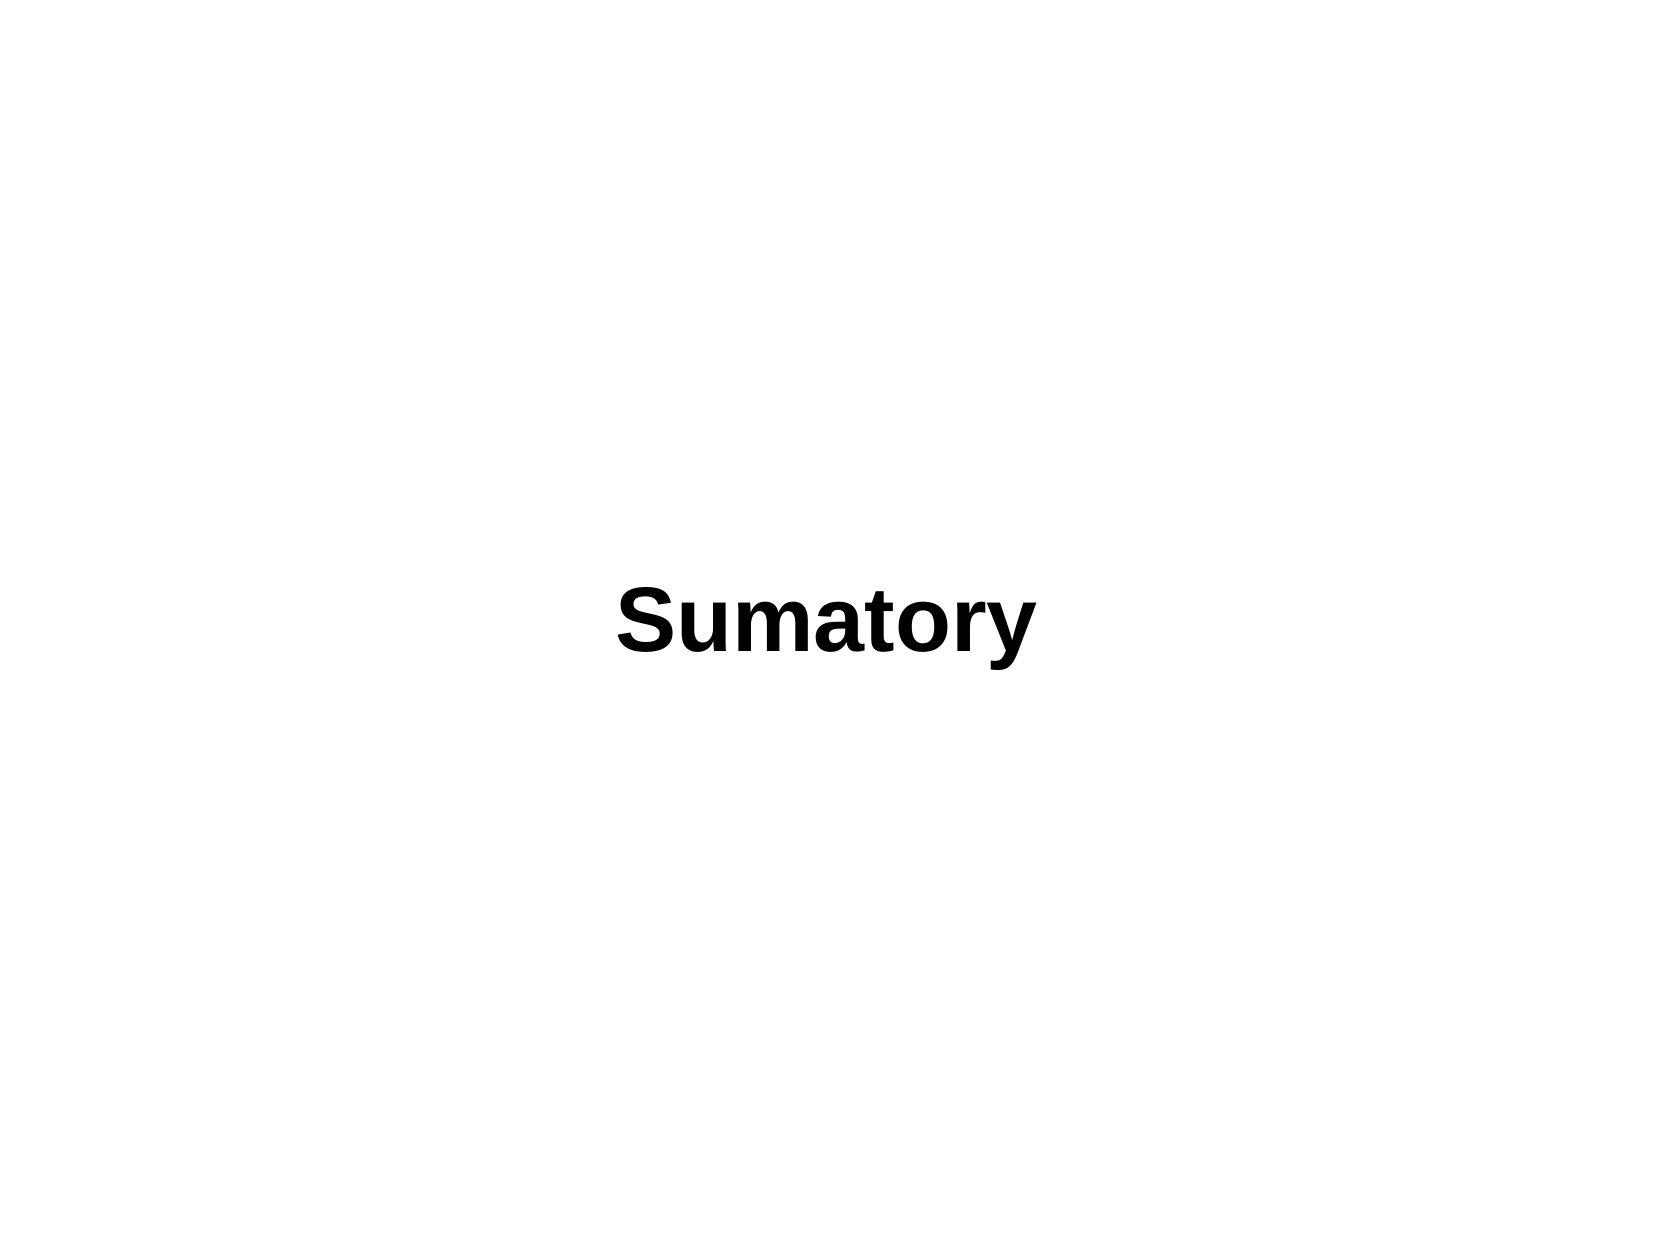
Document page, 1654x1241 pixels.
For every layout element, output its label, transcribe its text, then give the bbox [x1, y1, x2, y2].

title Sumatory [82, 516, 1571, 724]
